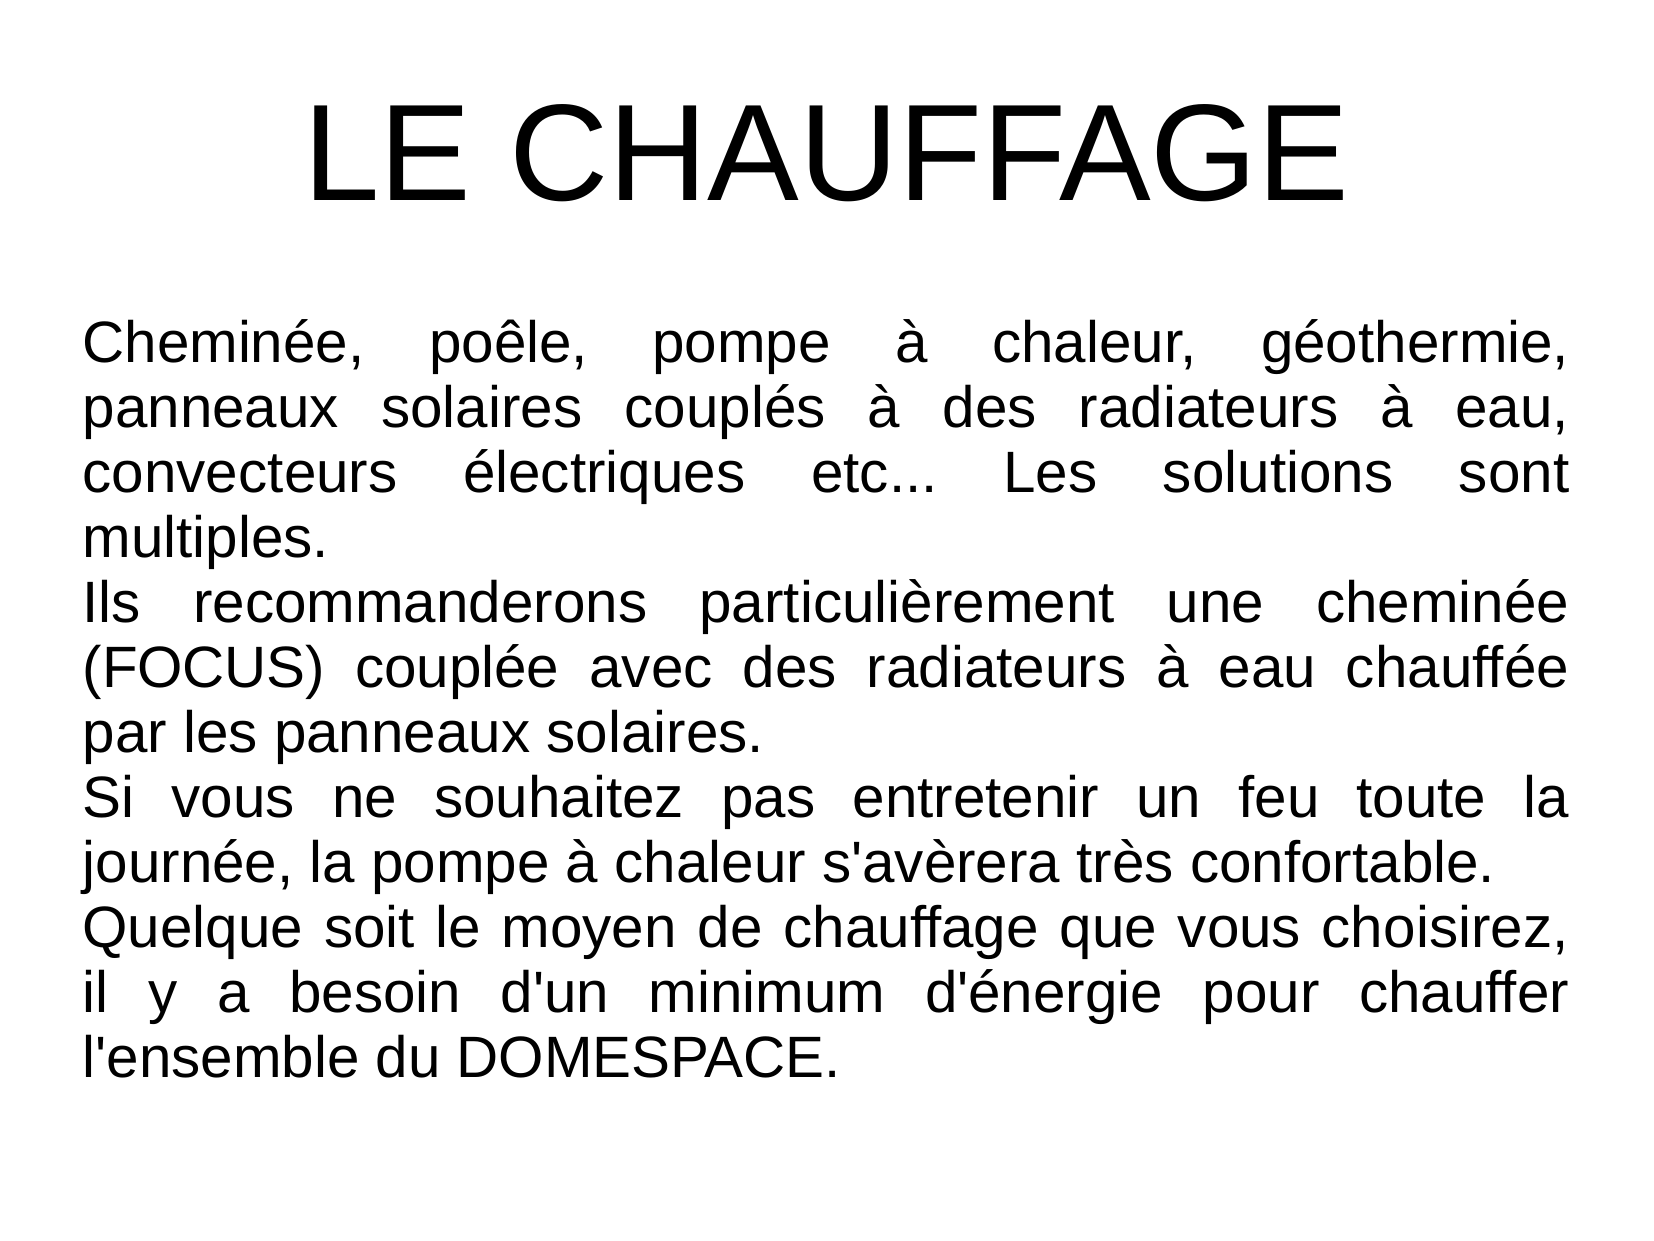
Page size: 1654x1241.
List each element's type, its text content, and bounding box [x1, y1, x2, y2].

title LE CHAUFFAGE [82, 56, 1571, 250]
subtitle Cheminée, poêle, pompe à chaleur, géothermie, panneaux solaires couplés à des radiateurs à eau, convecteurs électriques etc... Les solutions sont multiples. Ils recommanderons particulièrement une cheminée (FOCUS) couplée avec des radiateurs à eau chauffée par les panneaux solaires. Si vous ne souhaitez pas entretenir un feu toute la journée, la pompe à chaleur s'avèrera très confortable. Quelque soit le moyen de chauffage que vous choisirez, il y a besoin d'un minimum d'énergie pour chauffer l'ensemble du DOMESPACE. [82, 297, 1571, 1102]
